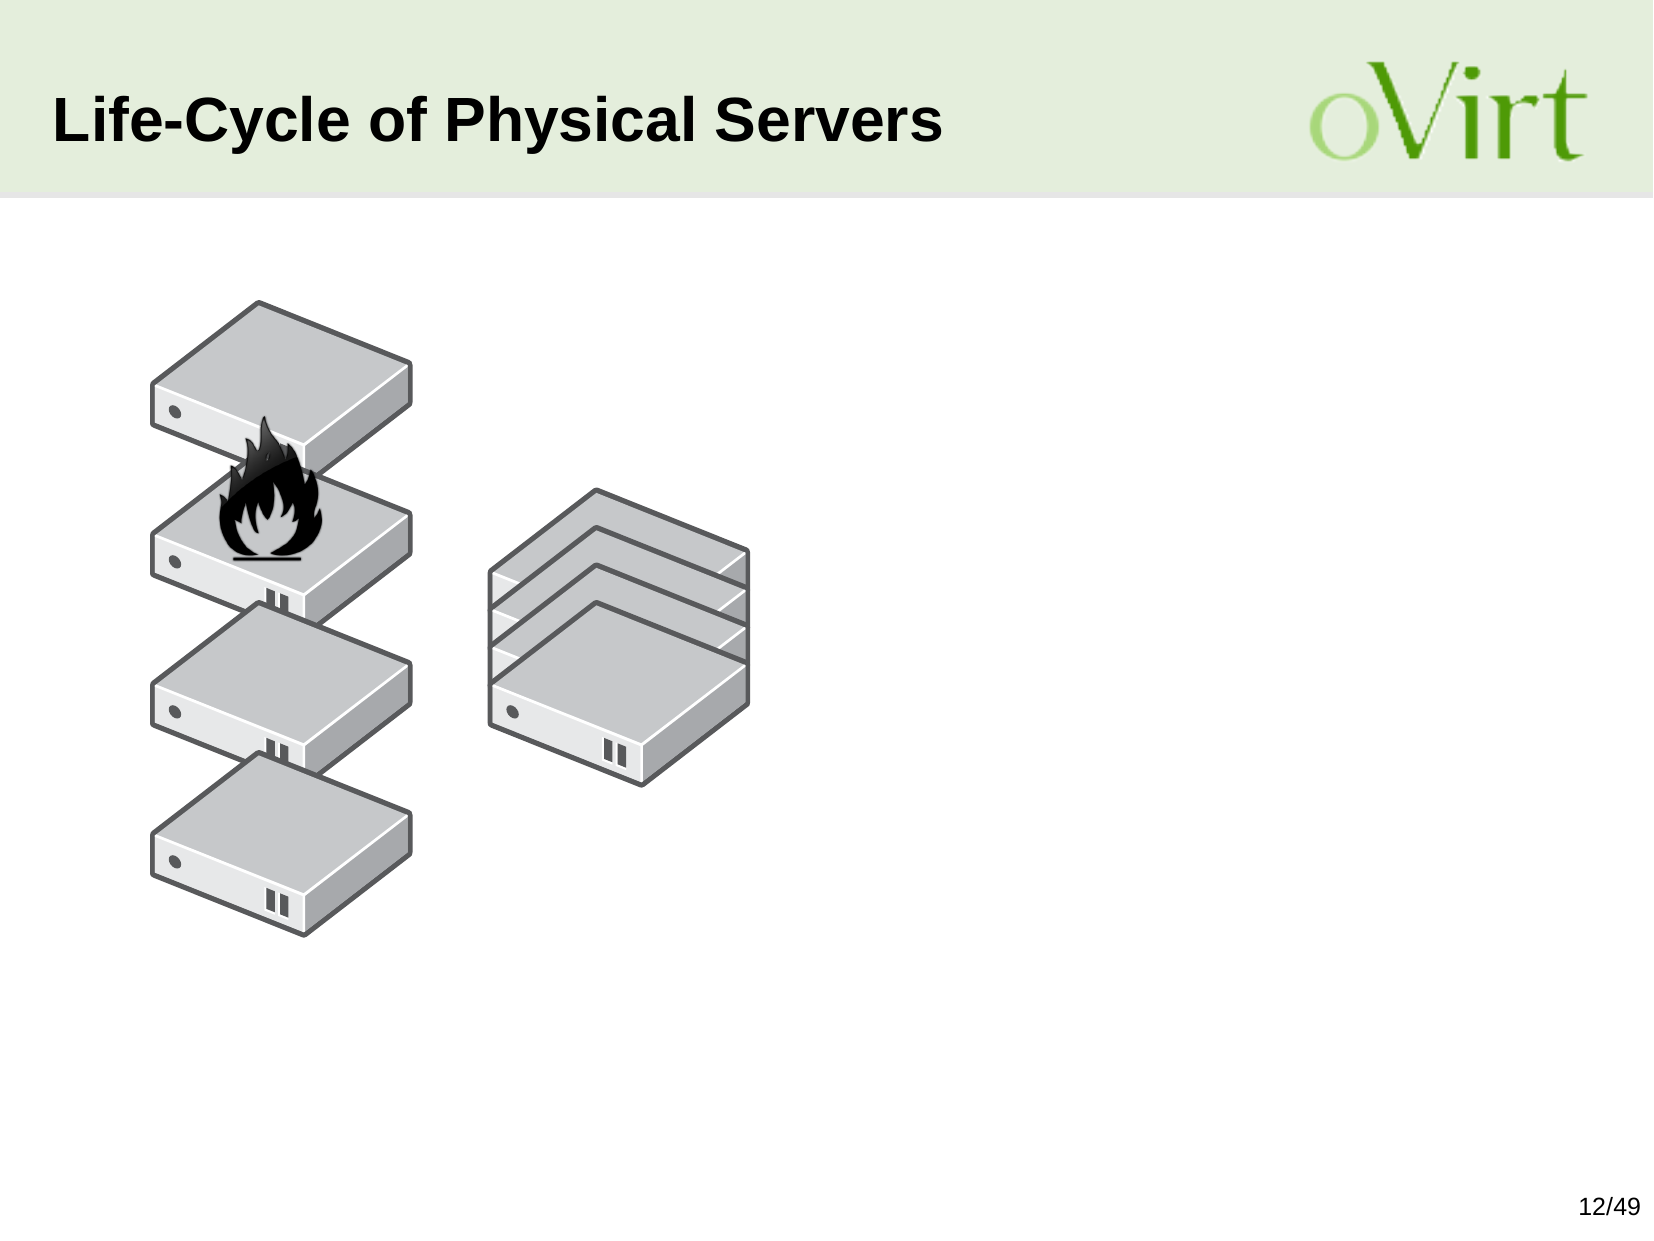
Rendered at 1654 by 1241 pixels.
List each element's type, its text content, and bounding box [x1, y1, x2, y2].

title Life-Cycle of Physical Servers [52, 14, 1330, 154]
picture [150, 300, 413, 938]
picture [487, 487, 751, 788]
picture [1289, 36, 1613, 181]
